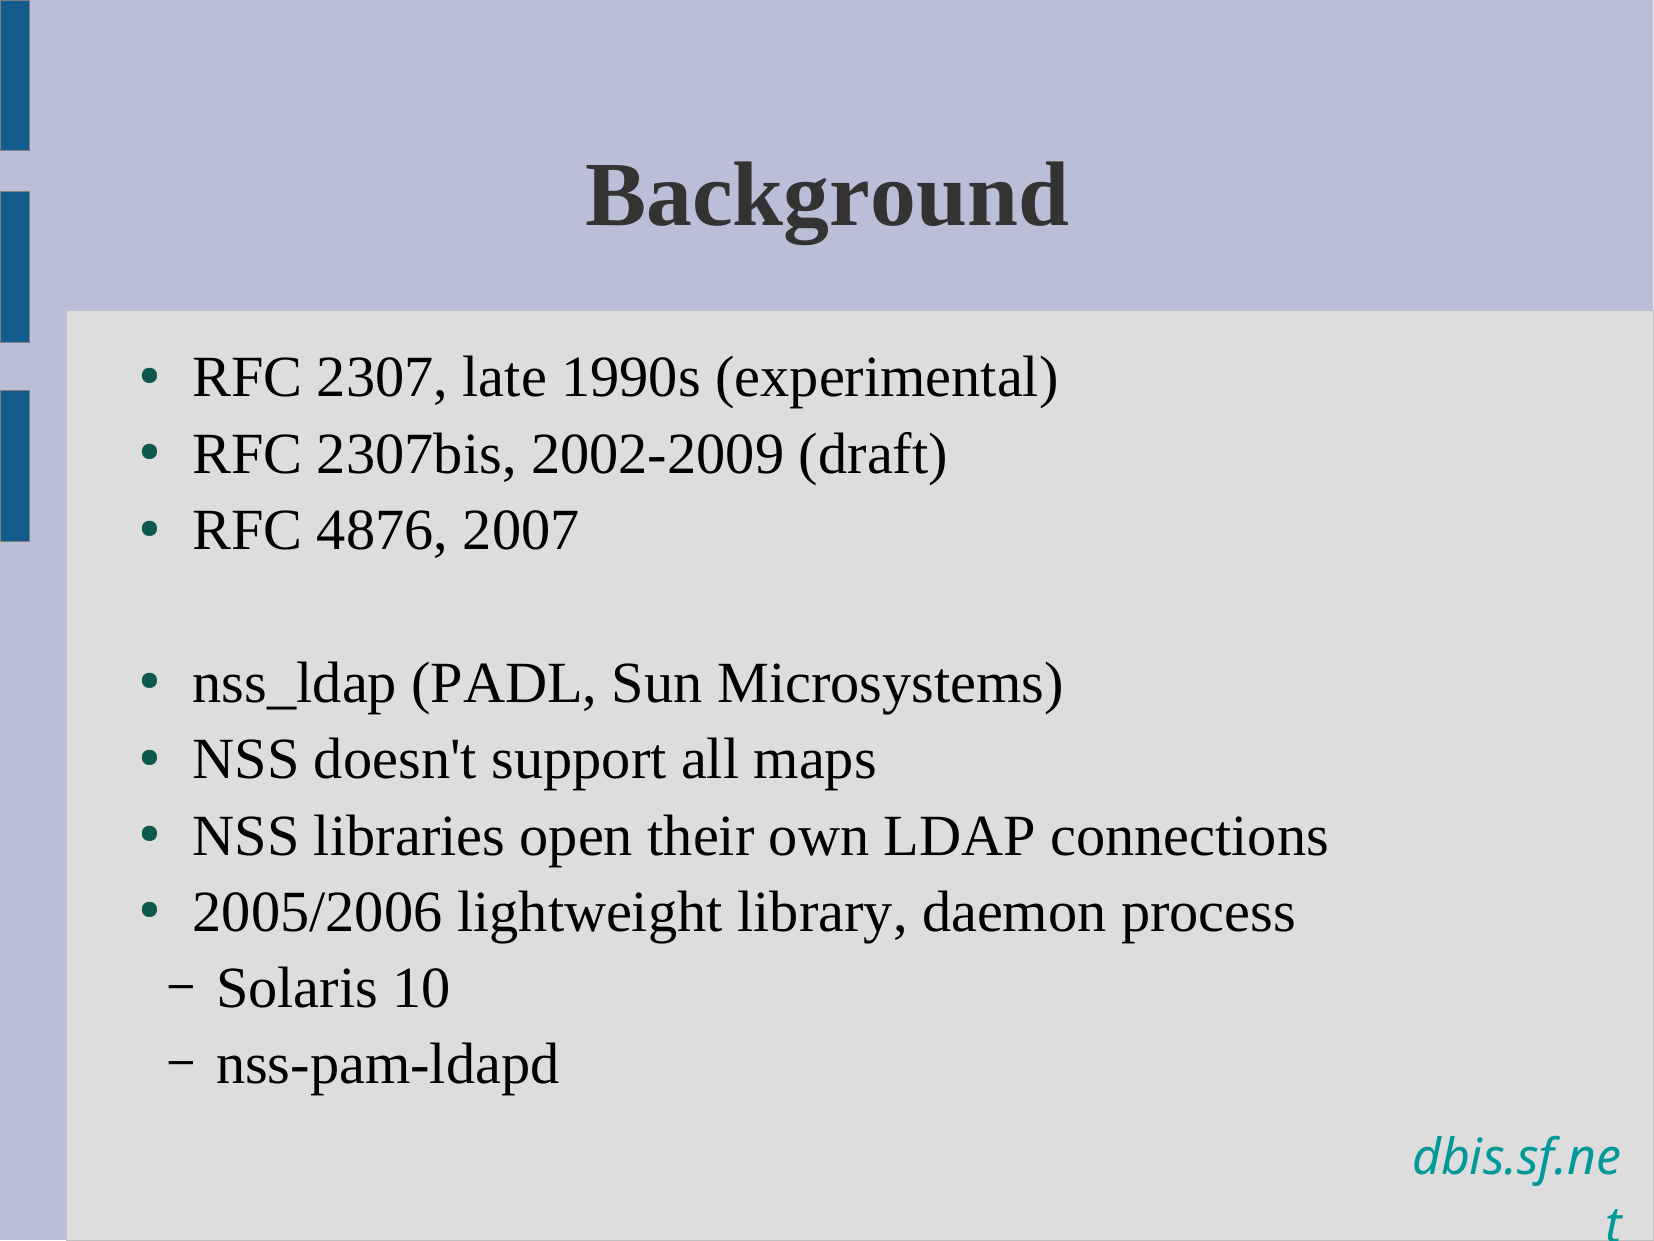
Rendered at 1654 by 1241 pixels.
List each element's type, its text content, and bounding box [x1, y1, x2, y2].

text_box dbis.sf.net [1402, 1143, 1622, 1236]
title Background [121, 91, 1534, 299]
list RFC 2307, late 1990s (experimental) RFC 2307bis, 2002-2009 (draft) RFC 4876, 2007 nss_ldap (PADL, Sun Microsystems) NSS doesn't support all maps NSS libraries open their own LDAP connections 2005/2006 lightweight library, daemon process Solaris 10 nss-pam-ldapd [121, 344, 1534, 1127]
